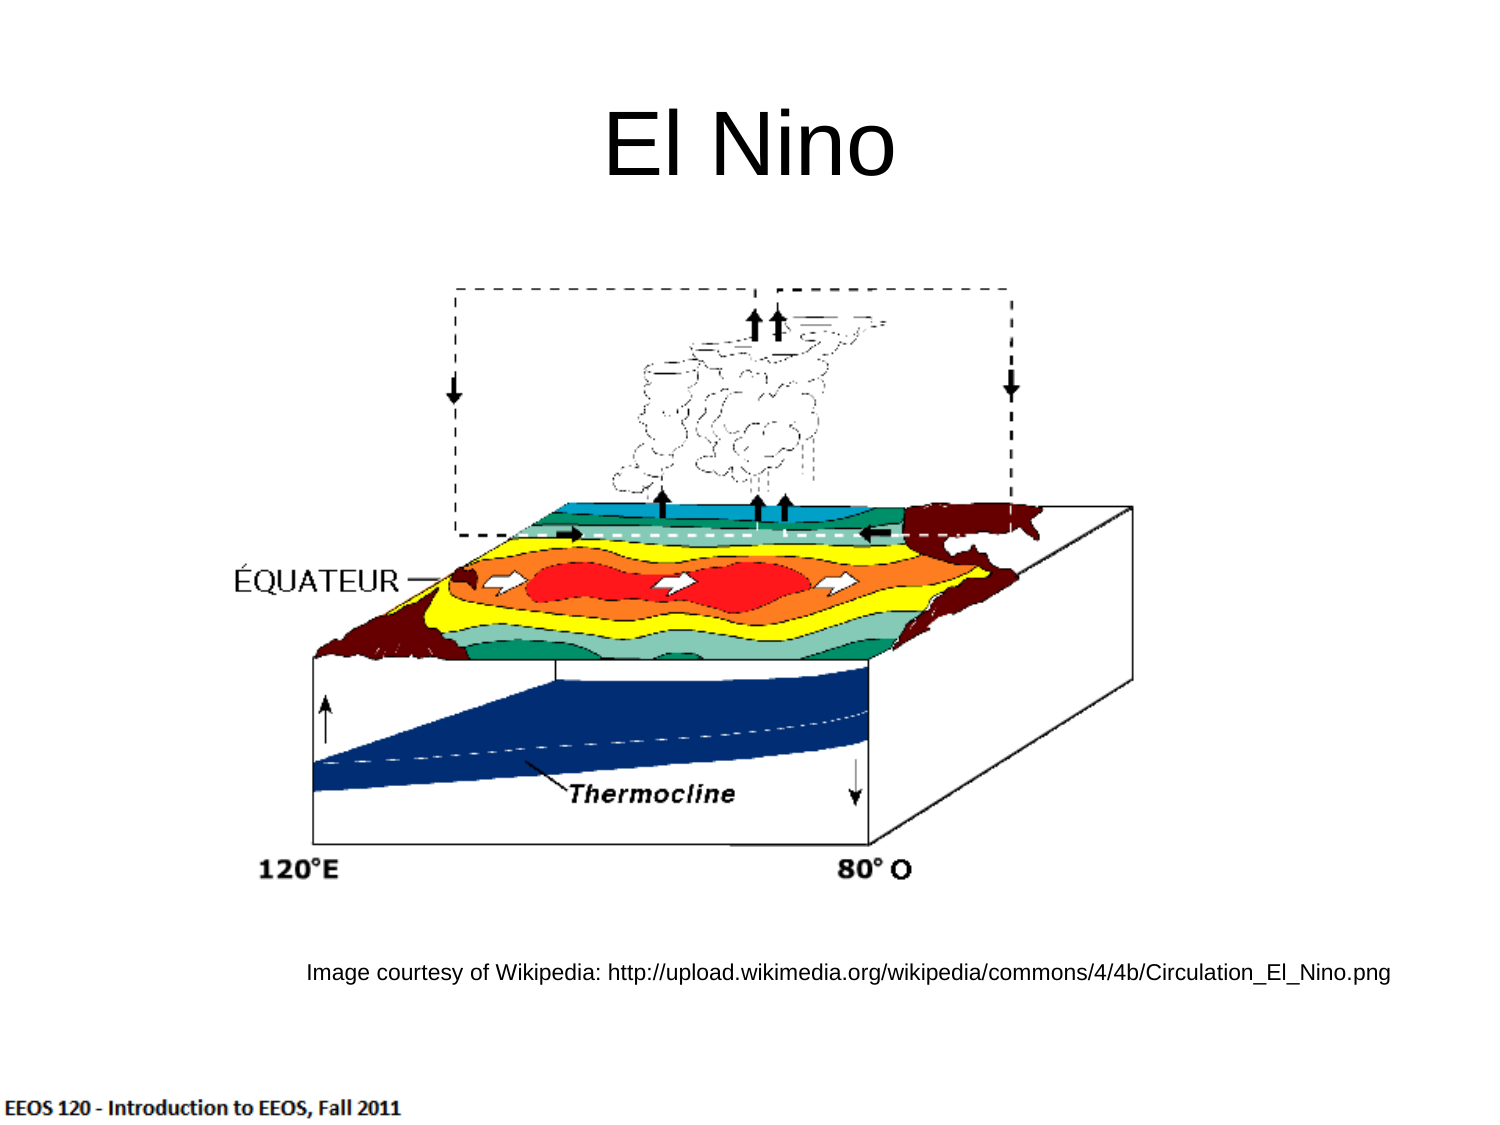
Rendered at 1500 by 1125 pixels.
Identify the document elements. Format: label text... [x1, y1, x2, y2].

picture [0, 1090, 406, 1125]
title El Nino [75, 45, 1426, 233]
picture [225, 262, 1176, 908]
text_box Image courtesy of Wikipedia: http://upload.wikimedia.org/wikipedia/commons/4/4b/Circulation_El_Nino.png [291, 950, 1407, 993]
list [75, 262, 1426, 1006]
